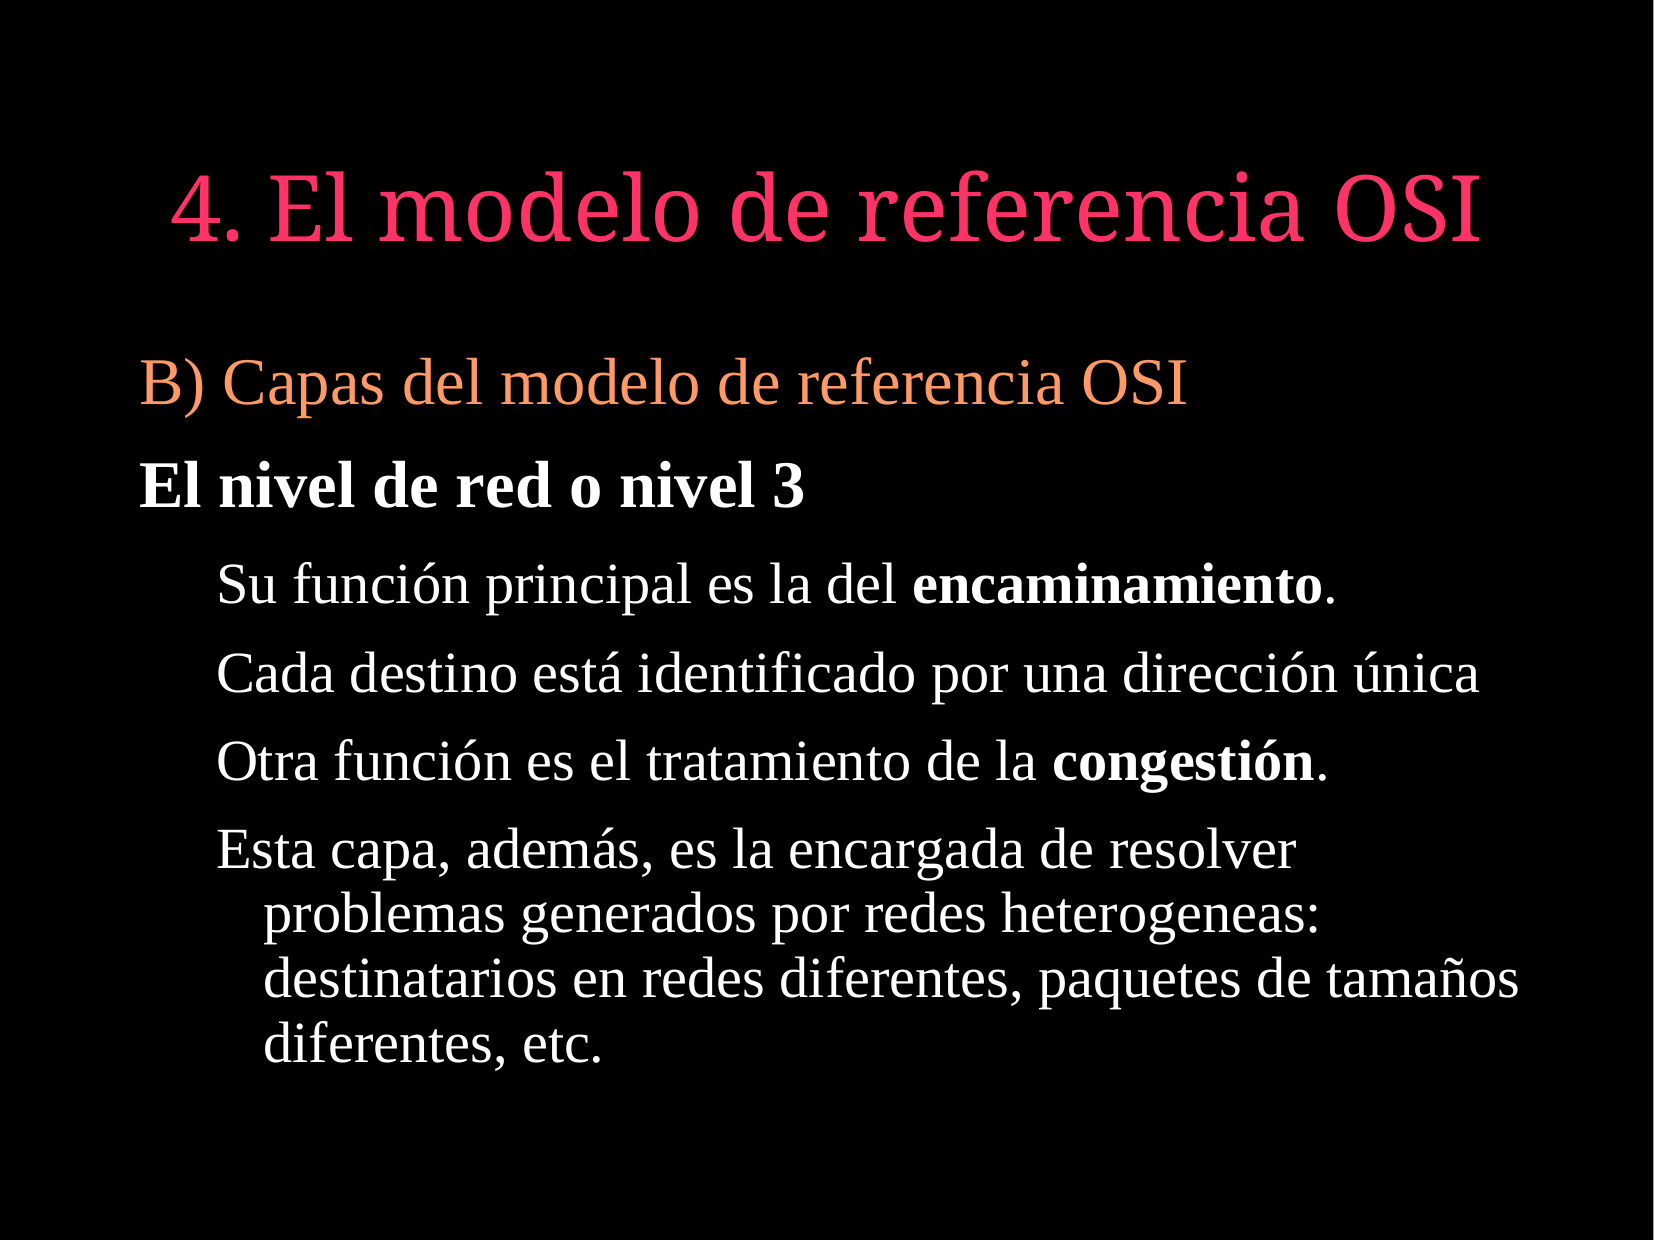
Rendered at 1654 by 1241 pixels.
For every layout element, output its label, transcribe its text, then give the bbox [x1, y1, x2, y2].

title 4. El modelo de referencia OSI [121, 102, 1534, 311]
list B) Capas del modelo de referencia OSI El nivel de red o nivel 3 Su función principal es la del encaminamiento. Cada destino está identificado por una dirección única Otra función es el tratamiento de la congestión. Esta capa, además, es la encargada de resolver problemas generados por redes heterogeneas: destinatarios en redes diferentes, paquetes de tamaños diferentes, etc. [121, 344, 1534, 1127]
